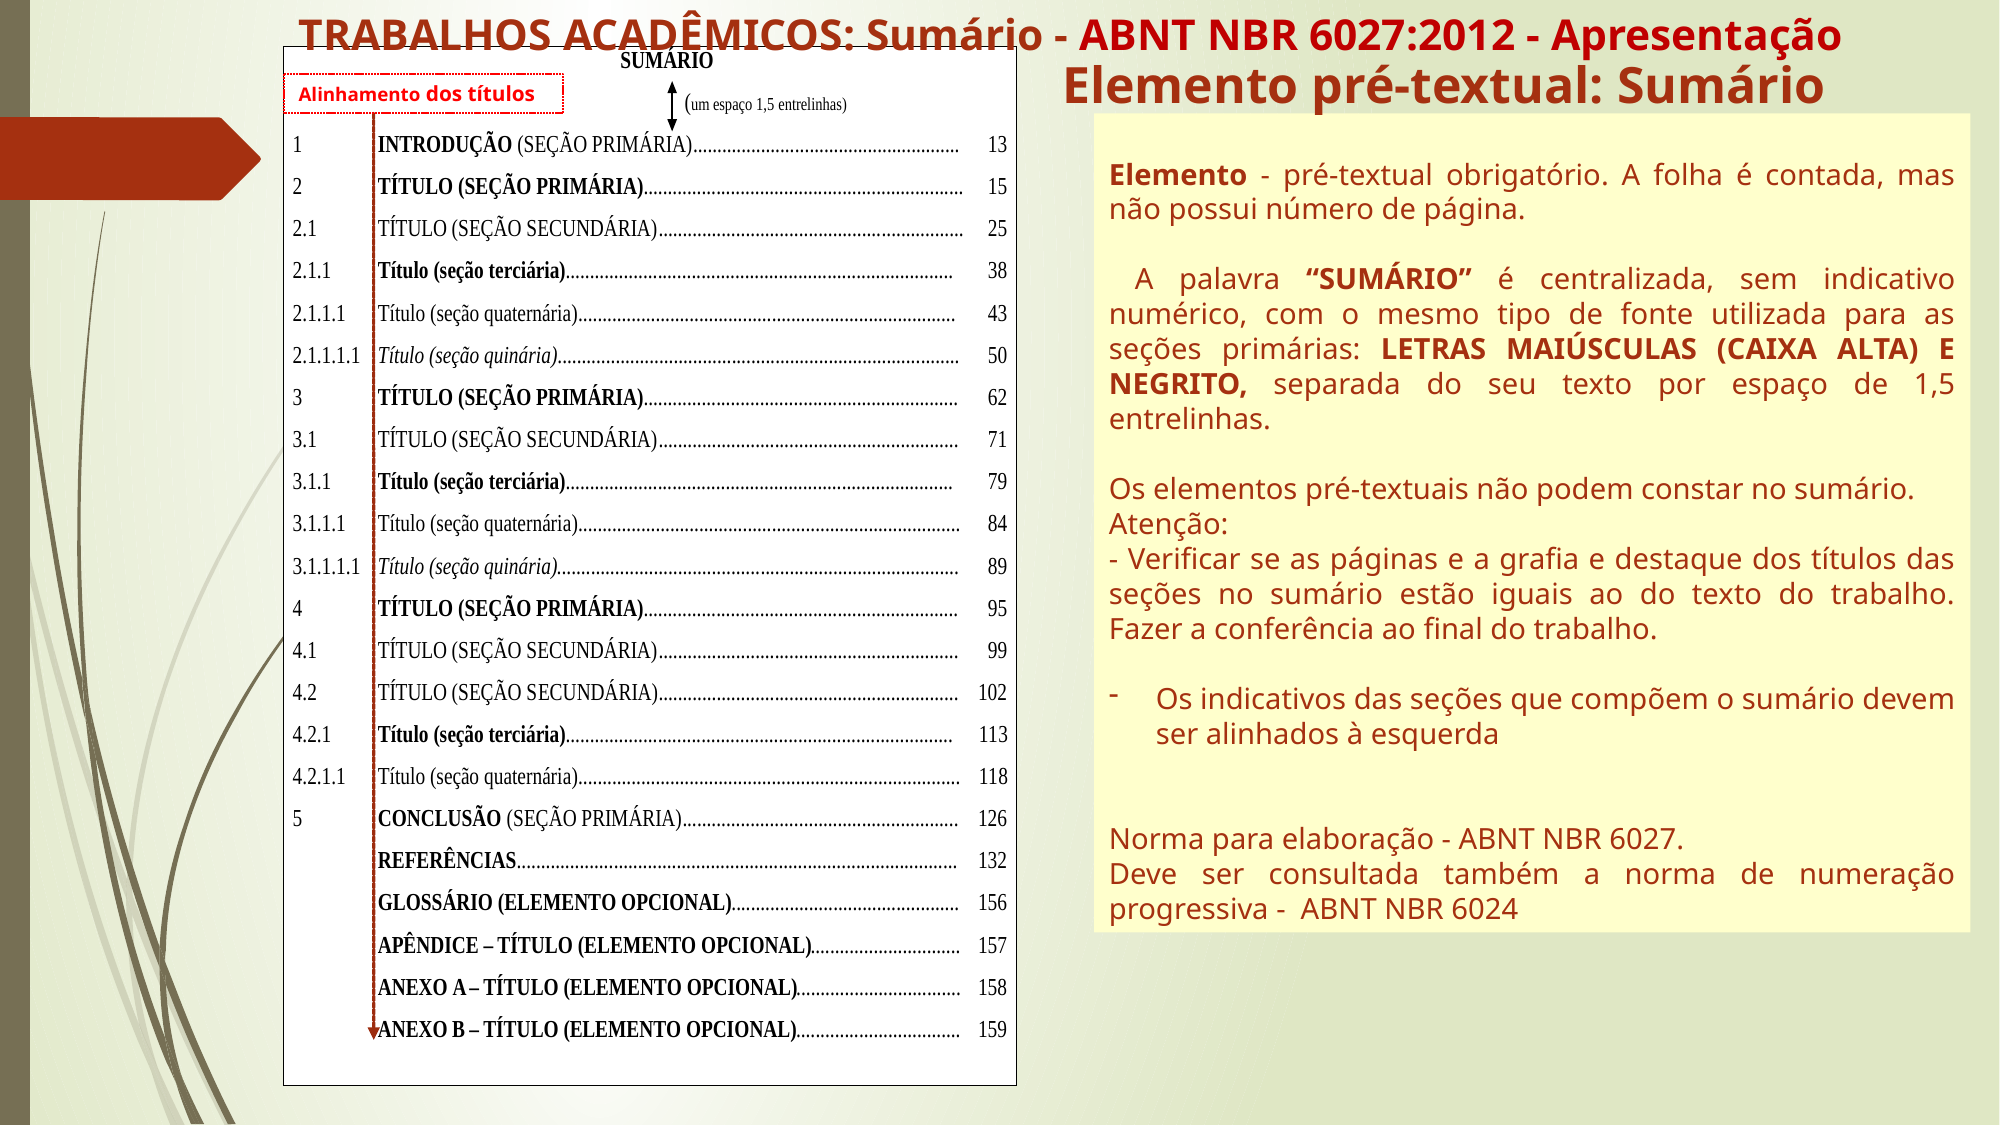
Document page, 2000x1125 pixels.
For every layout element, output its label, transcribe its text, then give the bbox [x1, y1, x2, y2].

text_box Elemento - pré-textual obrigatório. A folha é contada, mas não possui número de página. A palavra “SUMÁRIO” é centralizada, sem indicativo numérico, com o mesmo tipo de fonte utilizada para as seções primárias: LETRAS MAIÚSCULAS (CAIXA ALTA) E NEGRITO, separada do seu texto por espaço de 1,5 entrelinhas. Os elementos pré-textuais não podem constar no sumário. Atenção: - Verificar se as páginas e a grafia e destaque dos títulos das seções no sumário estão iguais ao do texto do trabalho. Fazer a conferência ao final do trabalho. Os indicativos das seções que compõem o sumário devem ser alinhados à esquerda Norma para elaboração - ABNT NBR 6027. Deve ser consultada também a norma de numeração progressiva - ABNT NBR 6024 [1094, 113, 1971, 933]
text_box Elemento pré-textual: Sumário [1047, 46, 1854, 121]
text_box TRABALHOS ACADÊMICOS: Sumário - ABNT NBR 6027:2012 - Apresentação [283, 0, 1859, 92]
picture [283, 92, 1017, 1086]
text_box Alinhamento dos títulos [283, 73, 563, 114]
